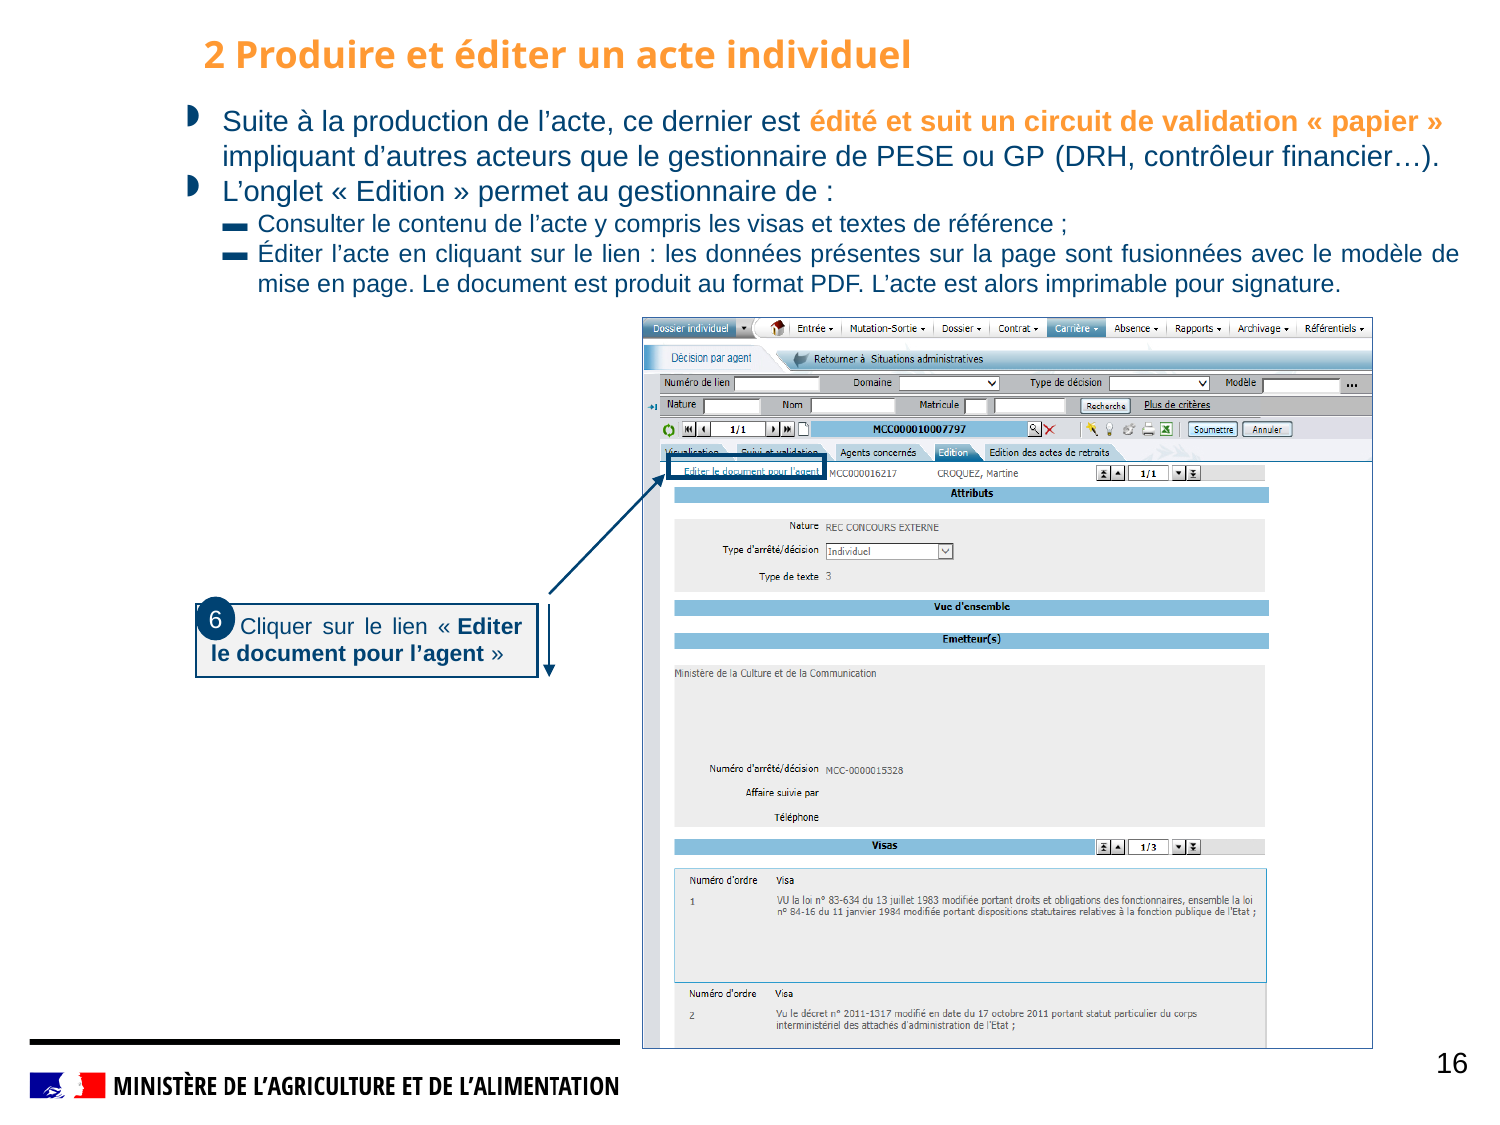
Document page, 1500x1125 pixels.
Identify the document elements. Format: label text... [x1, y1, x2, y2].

picture [642, 317, 1373, 1049]
picture [29, 1039, 620, 1099]
text_box 2 Produire et éditer un acte individuel [188, 23, 1323, 95]
text_box 6. Cliquer sur le lien « Editer le document pour l’agent » [196, 604, 537, 677]
text_box 6 [196, 596, 236, 641]
text_box Suite à la production de l’acte, ce dernier est édité et suit un circuit de validation « papier » impliquant d’autres acteurs que le gestionnaire de PESE ou GP (DRH, contrôleur financier…). L’onglet « Edition » permet au gestionnaire de : Consulter le contenu de l’acte y compris les visas et textes de référence ; Éditer l’acte en cliquant sur le lien : les données présentes sur la page sont fusionnées avec le modèle de mise en page. Le document est produit au format PDF. L’acte est alors imprimable pour signature. [172, 95, 1478, 388]
